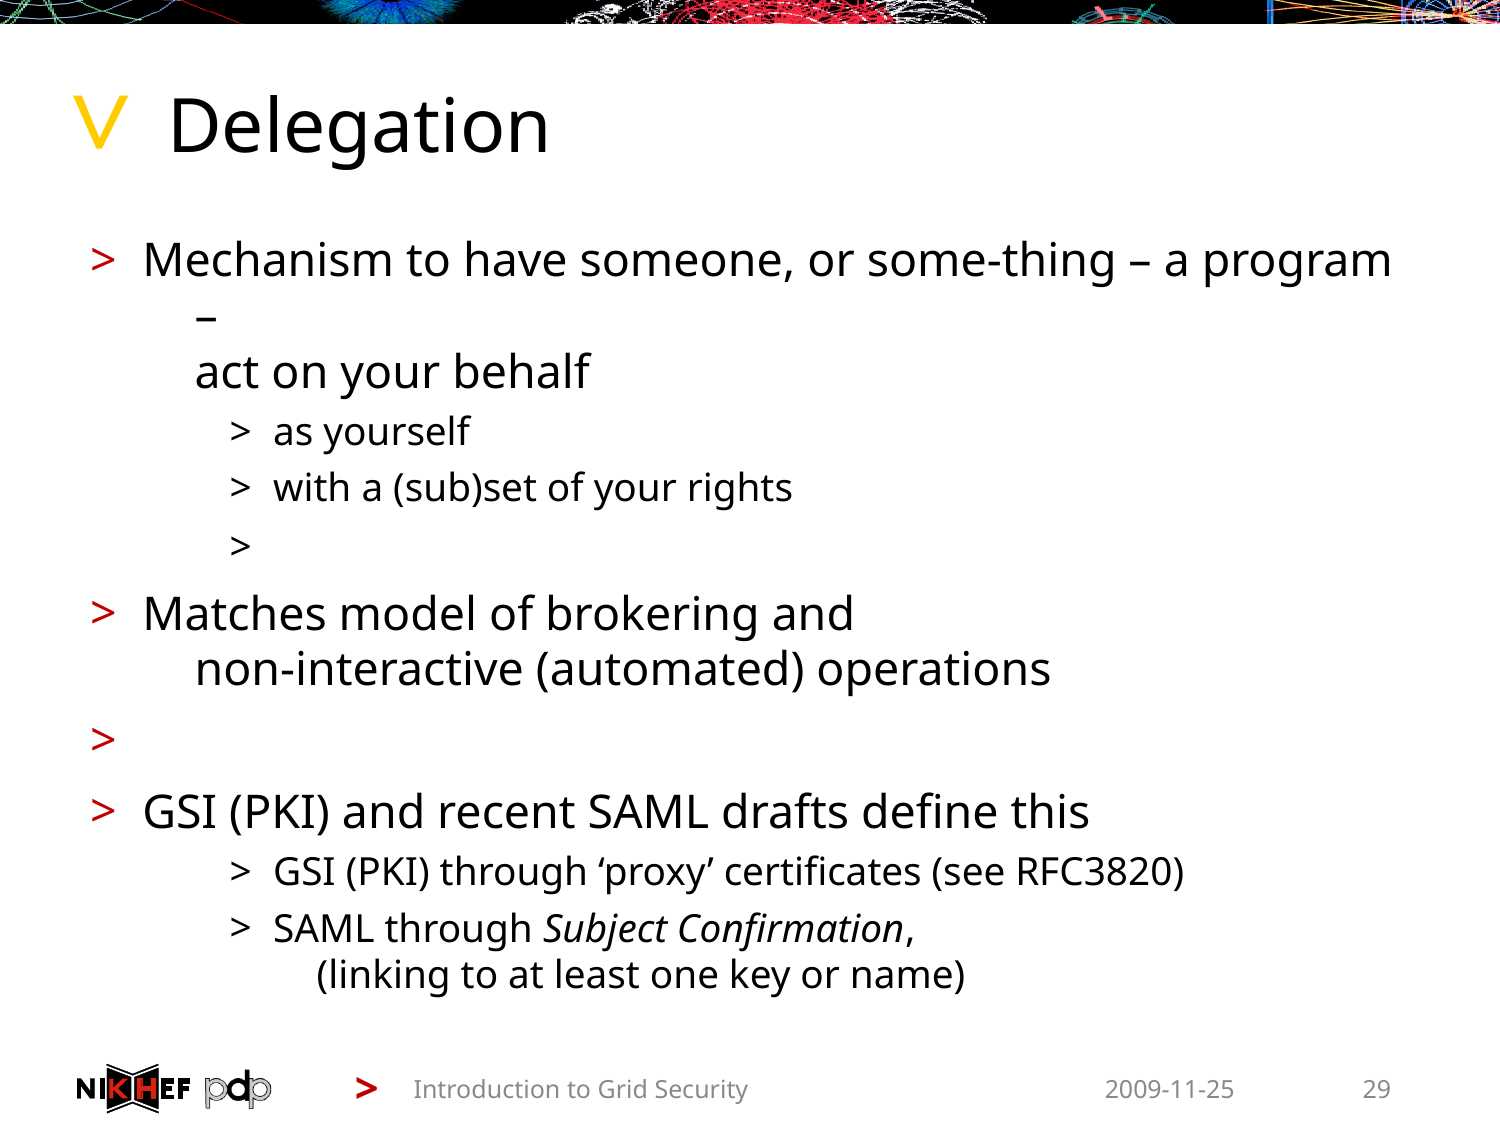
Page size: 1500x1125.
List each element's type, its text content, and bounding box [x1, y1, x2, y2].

text_box 30 [1347, 1066, 1426, 1102]
list Mechanism to have someone, or some-thing – a program – act on your behalf as yourself with a (sub)set of your rights Matches model of brokering and non-interactive (automated) operations GSI (PKI) and recent SAML drafts define this GSI (PKI) through ‘proxy’ certificates (see RFC3820) SAML through Subject Confirmation, (linking to at least one key or name) [75, 222, 1426, 1005]
text_box 2009-11-25 [1089, 1066, 1266, 1103]
title Delegation [152, 56, 1426, 188]
text_box Introduction to Grid Security [398, 1066, 938, 1103]
